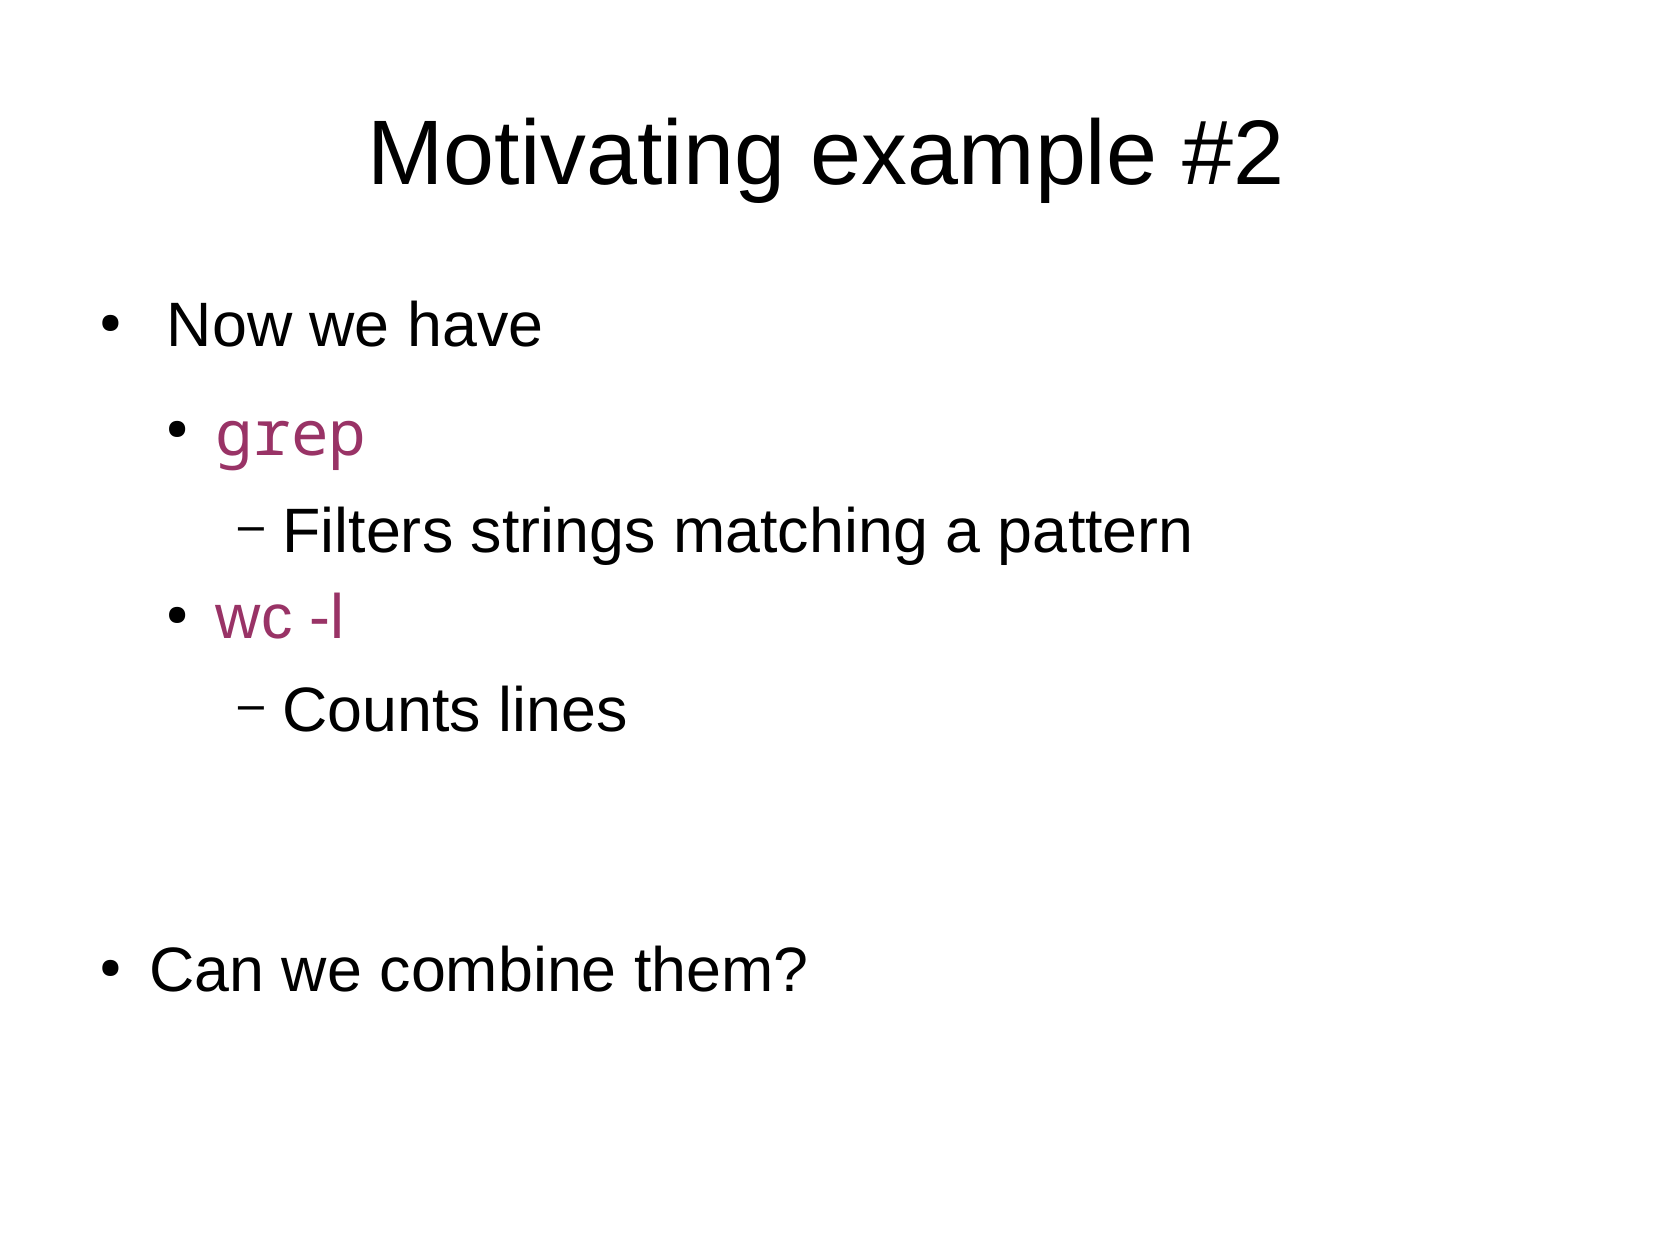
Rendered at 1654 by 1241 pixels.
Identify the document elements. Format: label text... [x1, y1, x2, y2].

title Motivating example #2 [82, 49, 1571, 257]
list Now we have grep Filters strings matching a pattern wc -l Counts lines Can we combine them? [82, 290, 1571, 1010]
